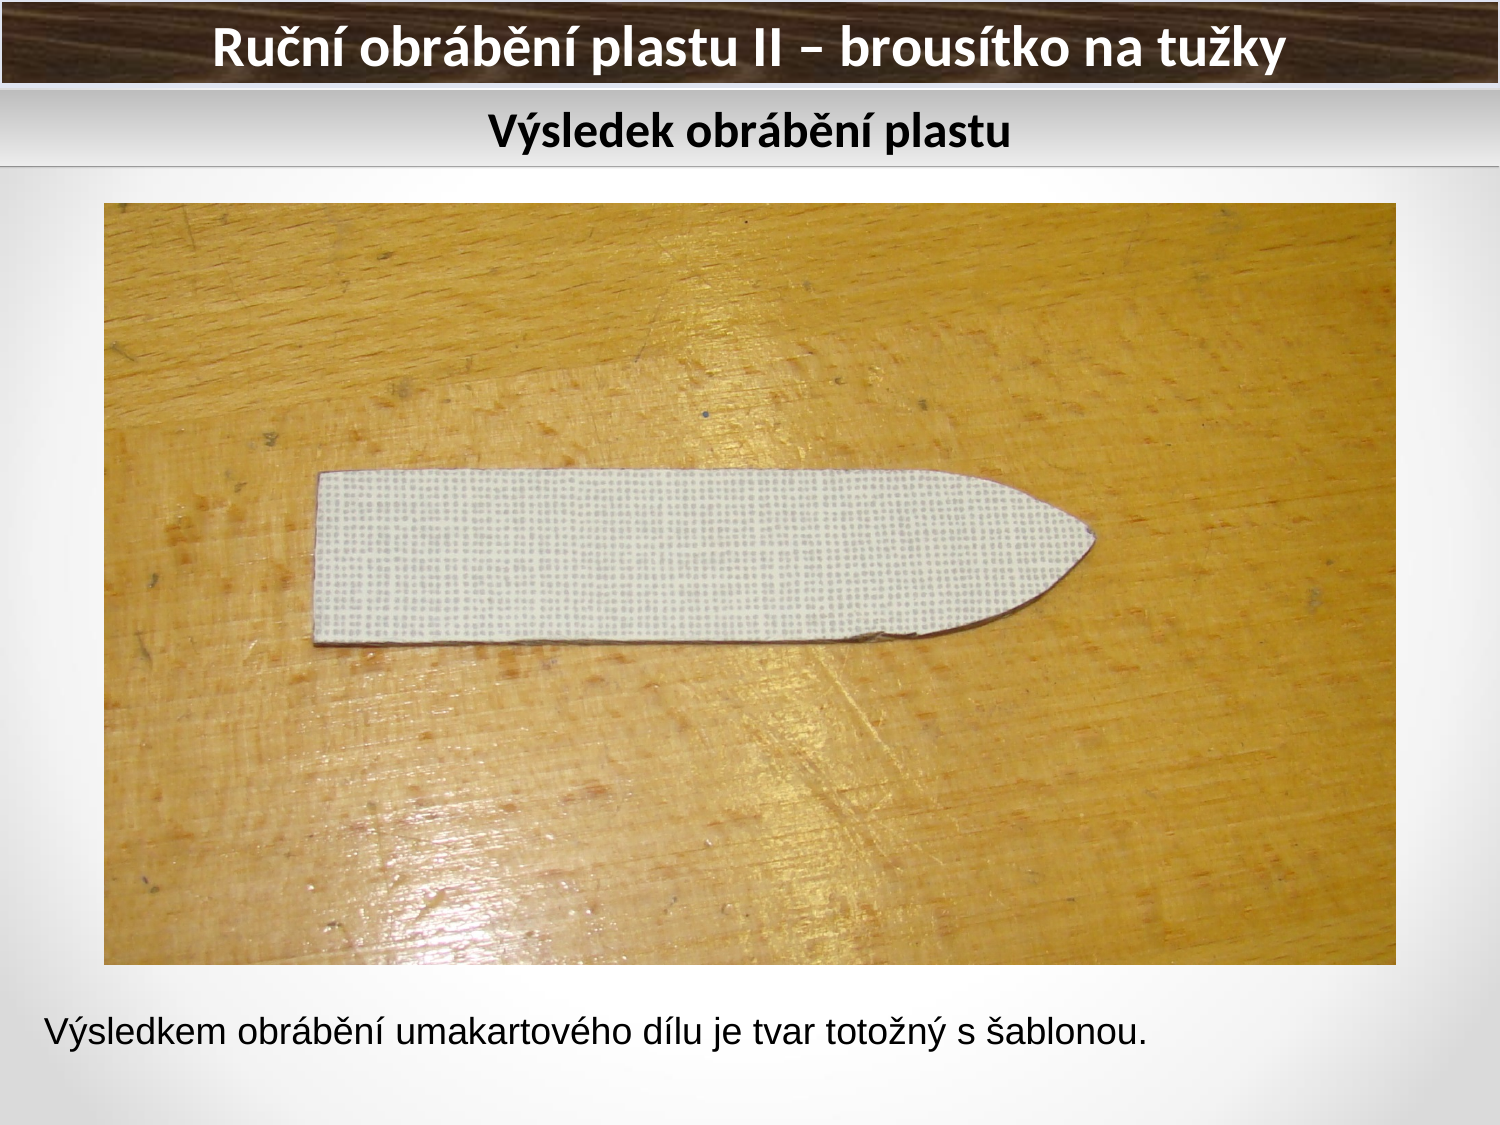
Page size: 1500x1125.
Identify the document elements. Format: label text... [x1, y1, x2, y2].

picture [0, 86, 1500, 90]
picture [0, 166, 1500, 1125]
text_box Výsledek obrábění plastu [0, 90, 1500, 166]
text_box Výsledkem obrábění umakartového dílu je tvar totožný s šablonou. [29, 999, 1447, 1060]
text_box Ruční obrábění plastu II – brousítko na tužky [0, 0, 1500, 86]
